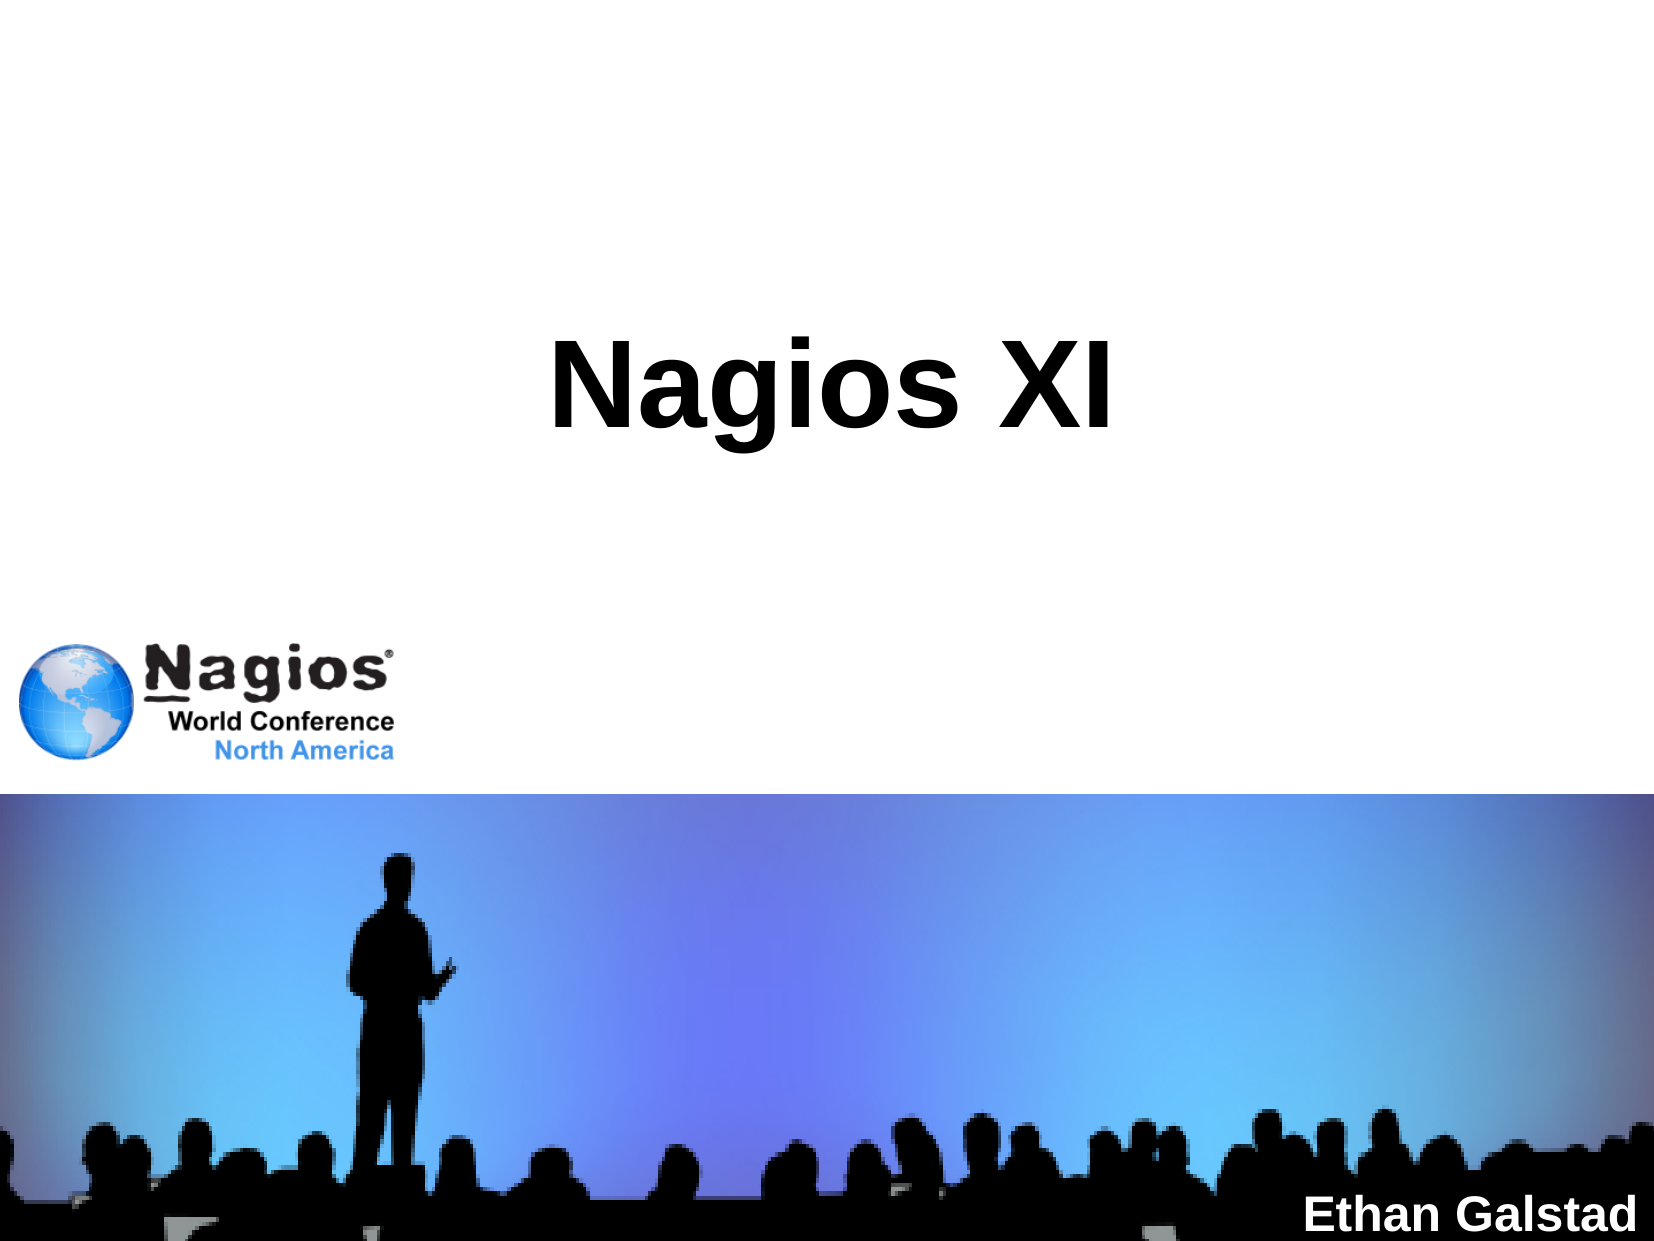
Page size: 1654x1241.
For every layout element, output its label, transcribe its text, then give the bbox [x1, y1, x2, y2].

picture [19, 643, 395, 785]
picture [0, 794, 1654, 1241]
title Nagios XI [87, 287, 1576, 480]
text_box Ethan Galstad [1227, 1179, 1654, 1241]
